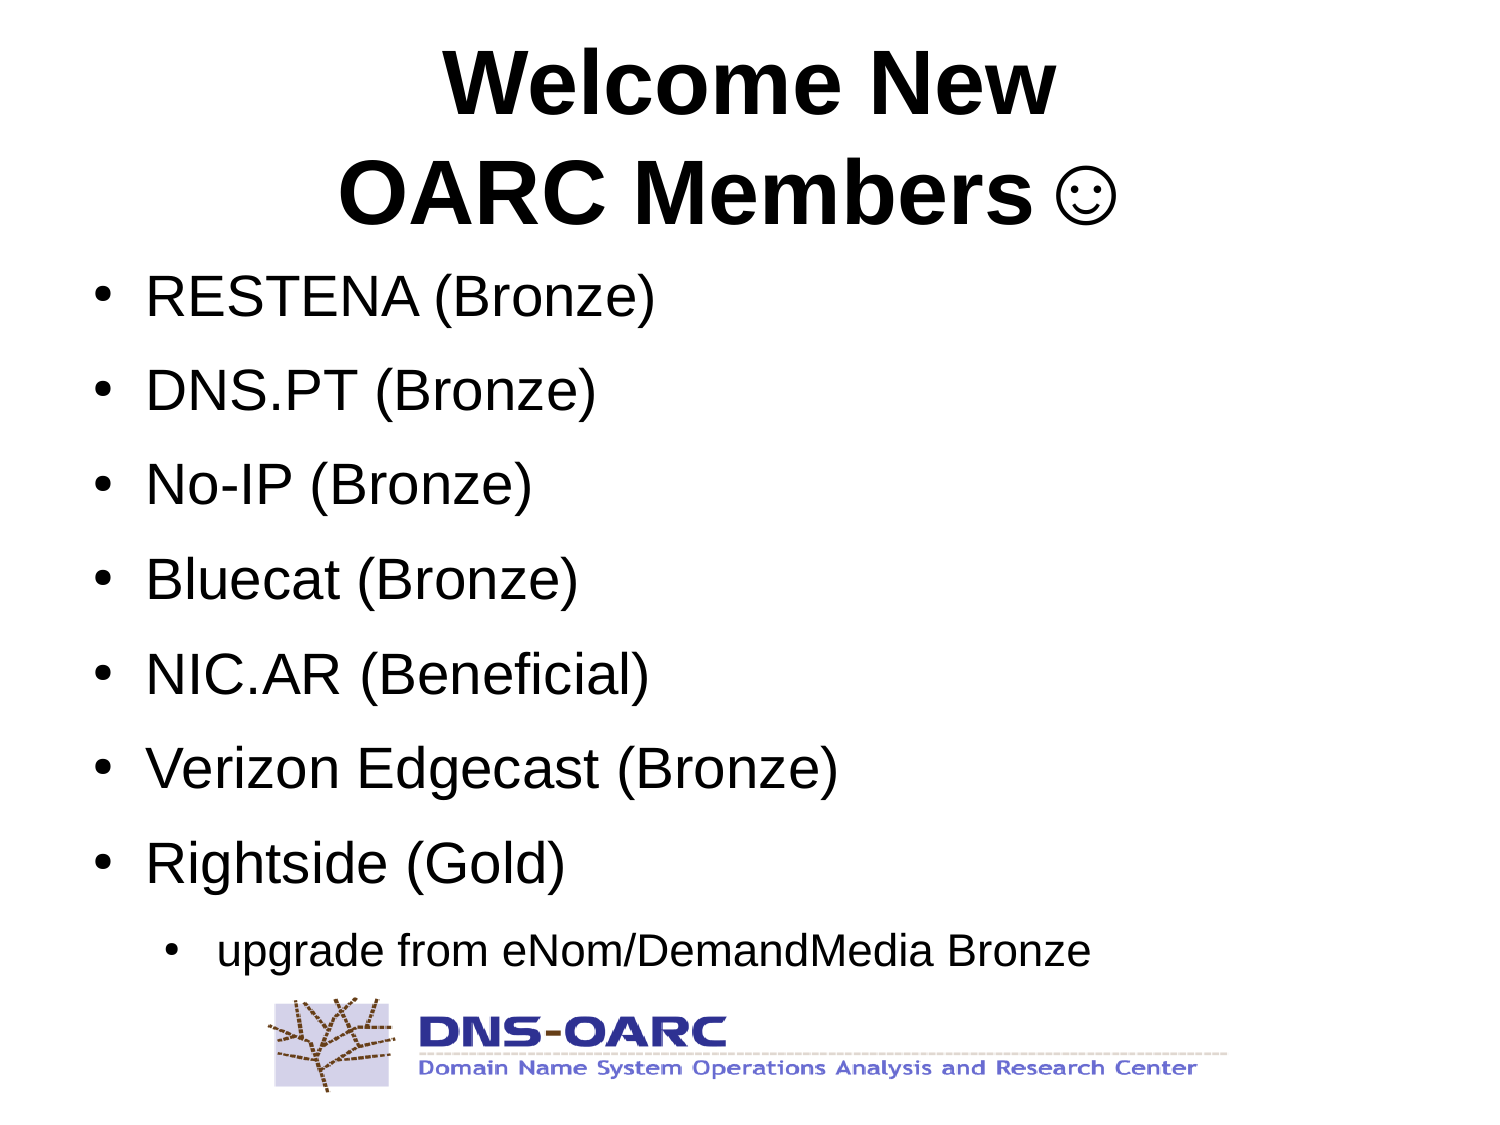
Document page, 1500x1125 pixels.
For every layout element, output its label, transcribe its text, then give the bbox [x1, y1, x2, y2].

picture [214, 991, 1259, 1099]
title Welcome New OARC Members☺ [75, 31, 1425, 246]
list RESTENA (Bronze) DNS.PT (Bronze) No-IP (Bronze) Bluecat (Bronze) NIC.AR (Beneficial) Verizon Edgecast (Bronze) Rightside (Gold) upgrade from eNom/DemandMedia Bronze [75, 263, 1366, 916]
